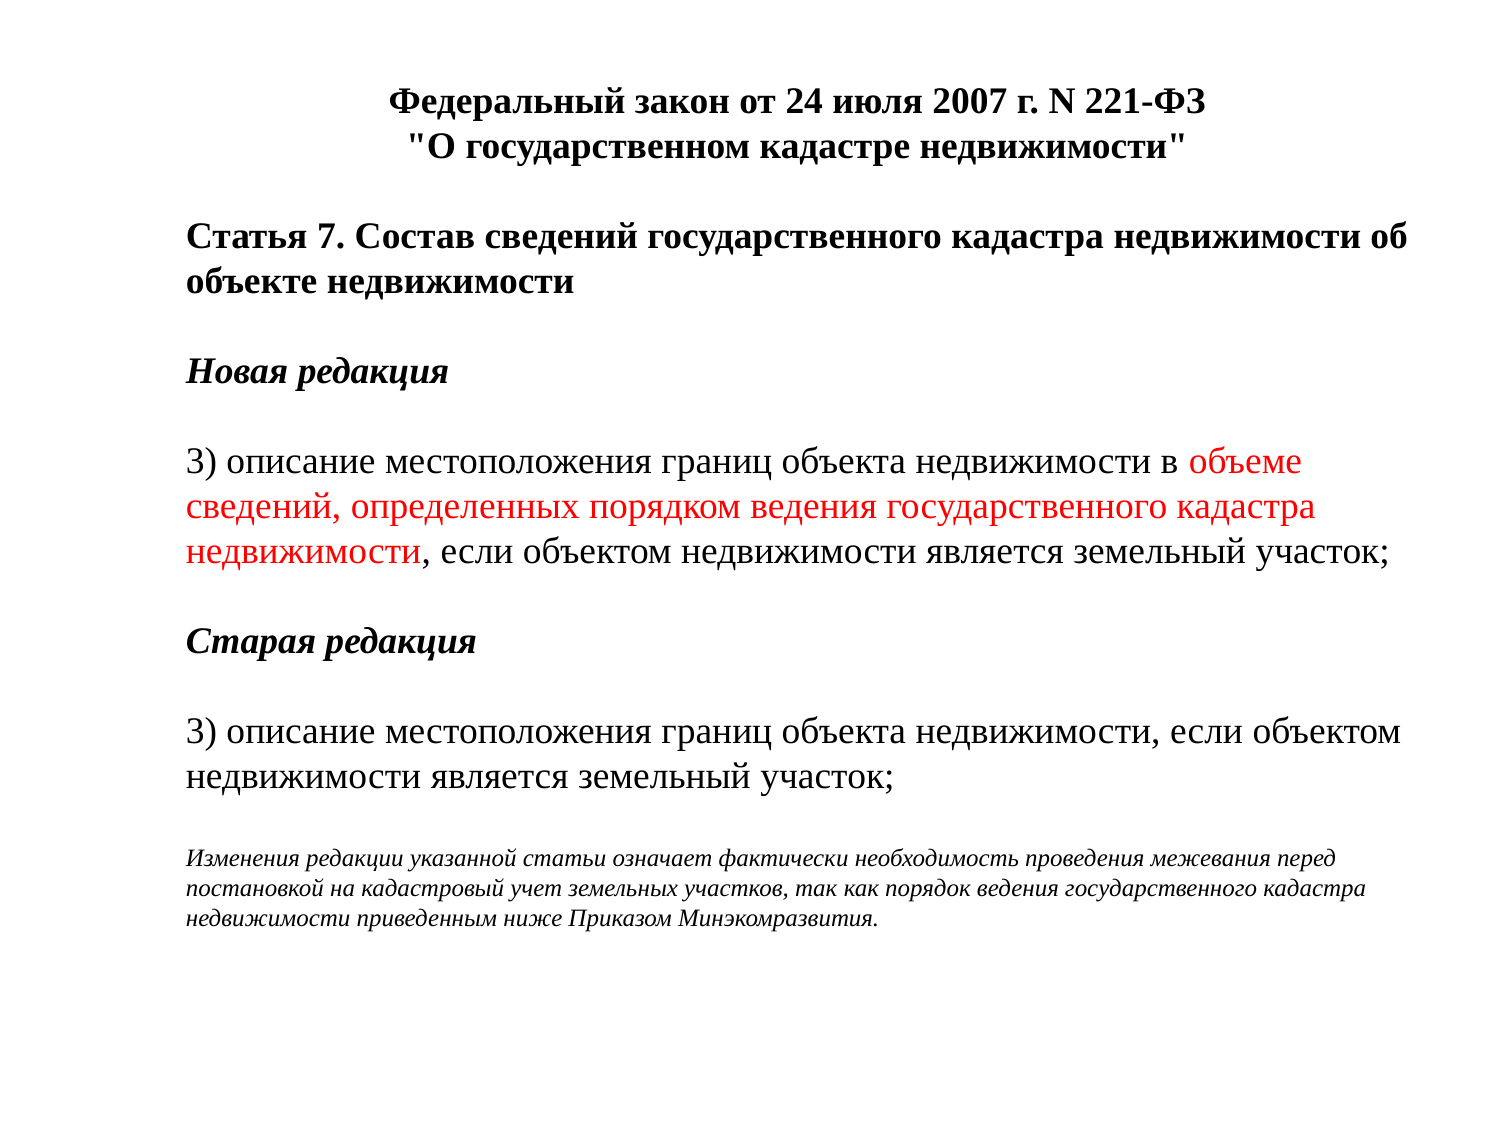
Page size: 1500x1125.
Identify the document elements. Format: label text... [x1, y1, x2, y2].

text_box Федеральный закон от 24 июля 2007 г. N 221-ФЗ "О государственном кадастре недвижимости" Статья 7. Состав сведений государственного кадастра недвижимости об объекте недвижимости Новая редакция 3) описание местоположения границ объекта недвижимости в объеме сведений, определенных порядком ведения государственного кадастра недвижимости, если объектом недвижимости является земельный участок; Старая редакция 3) описание местоположения границ объекта недвижимости, если объектом недвижимости является земельный участок; Изменения редакции указанной статьи означает фактически необходимость проведения межевания перед постановкой на кадастровый учет земельных участков, так как порядок ведения государственного кадастра недвижимости приведенным ниже Приказом Минэкомразвития. [171, 23, 1459, 984]
